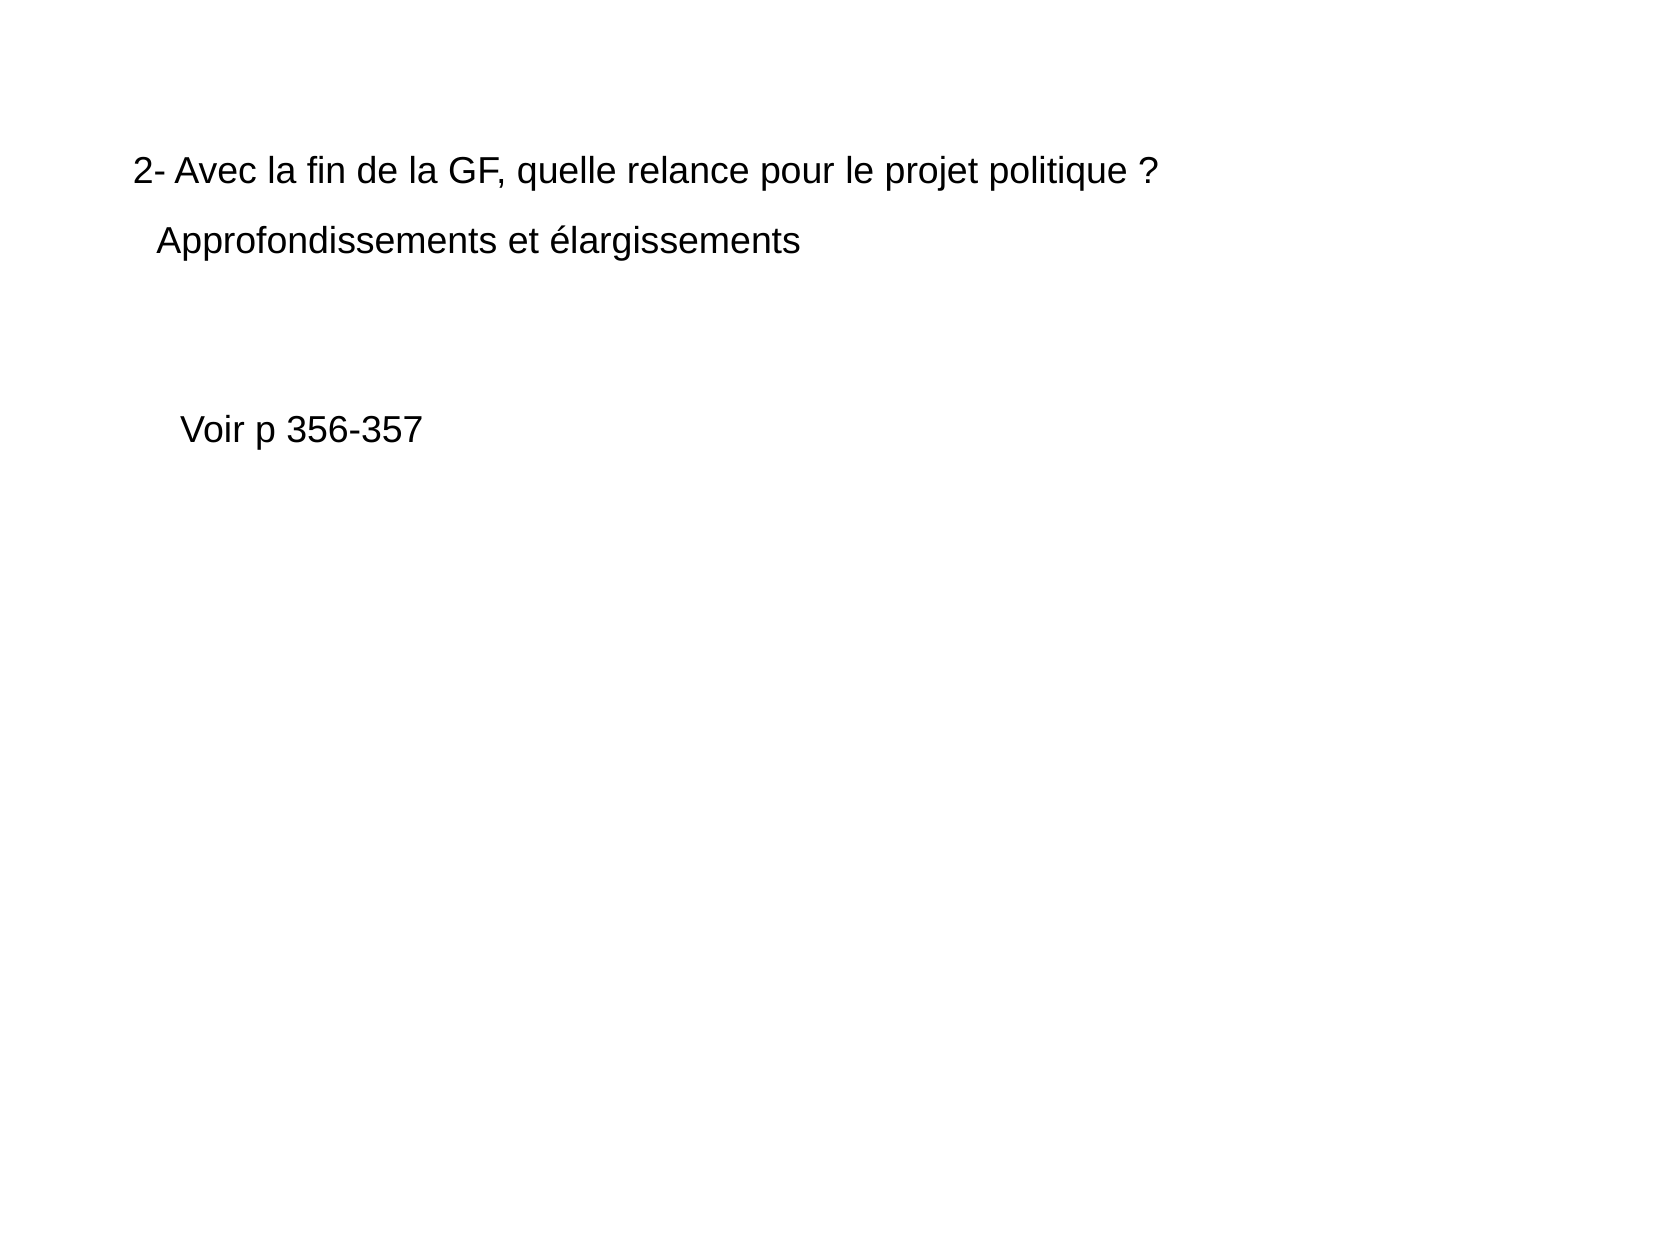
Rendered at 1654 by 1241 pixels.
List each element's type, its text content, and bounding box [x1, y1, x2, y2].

text_box Approfondissements et élargissements [141, 212, 827, 270]
text_box Voir p 356-357 [165, 401, 439, 459]
text_box 2- Avec la fin de la GF, quelle relance pour le projet politique ? [118, 141, 1175, 199]
